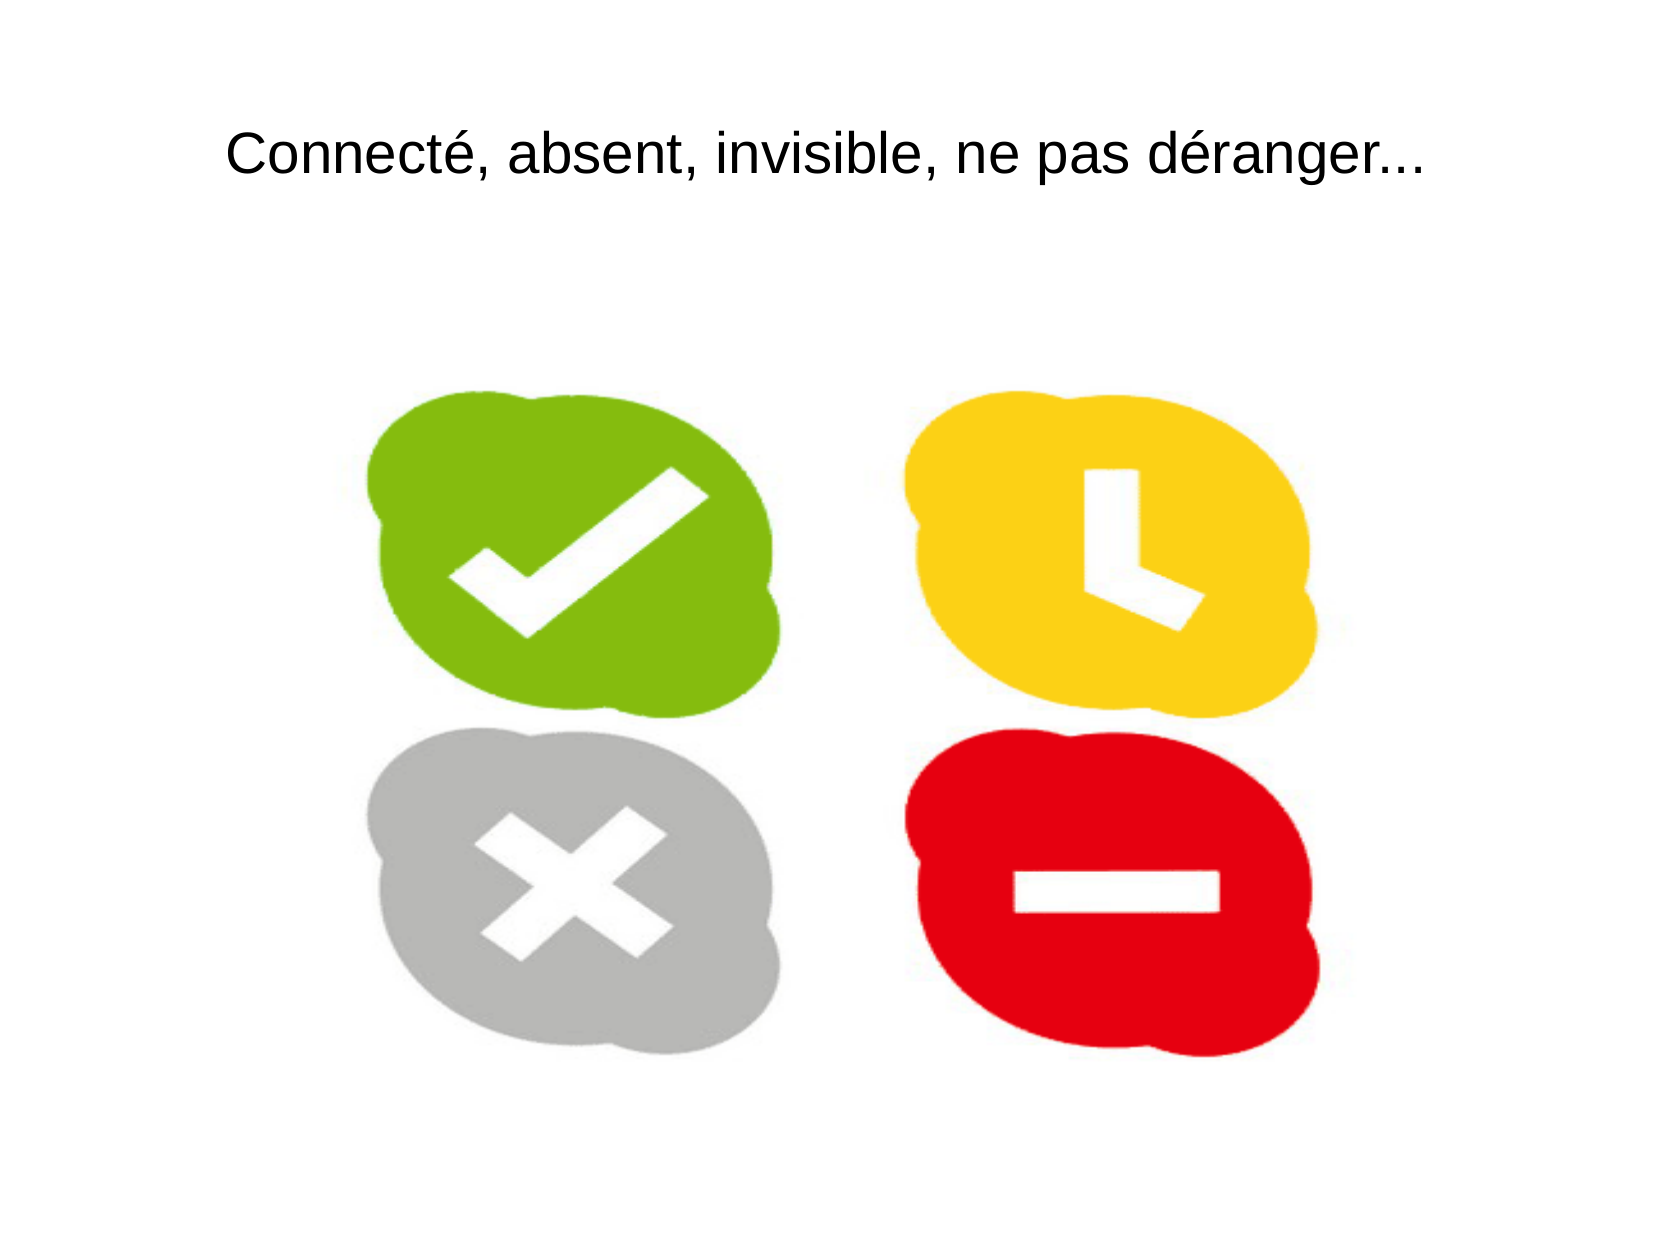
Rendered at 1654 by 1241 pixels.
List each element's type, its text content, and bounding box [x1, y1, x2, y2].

title Connecté, absent, invisible, ne pas déranger... [82, 49, 1571, 257]
picture [307, 256, 1382, 1193]
